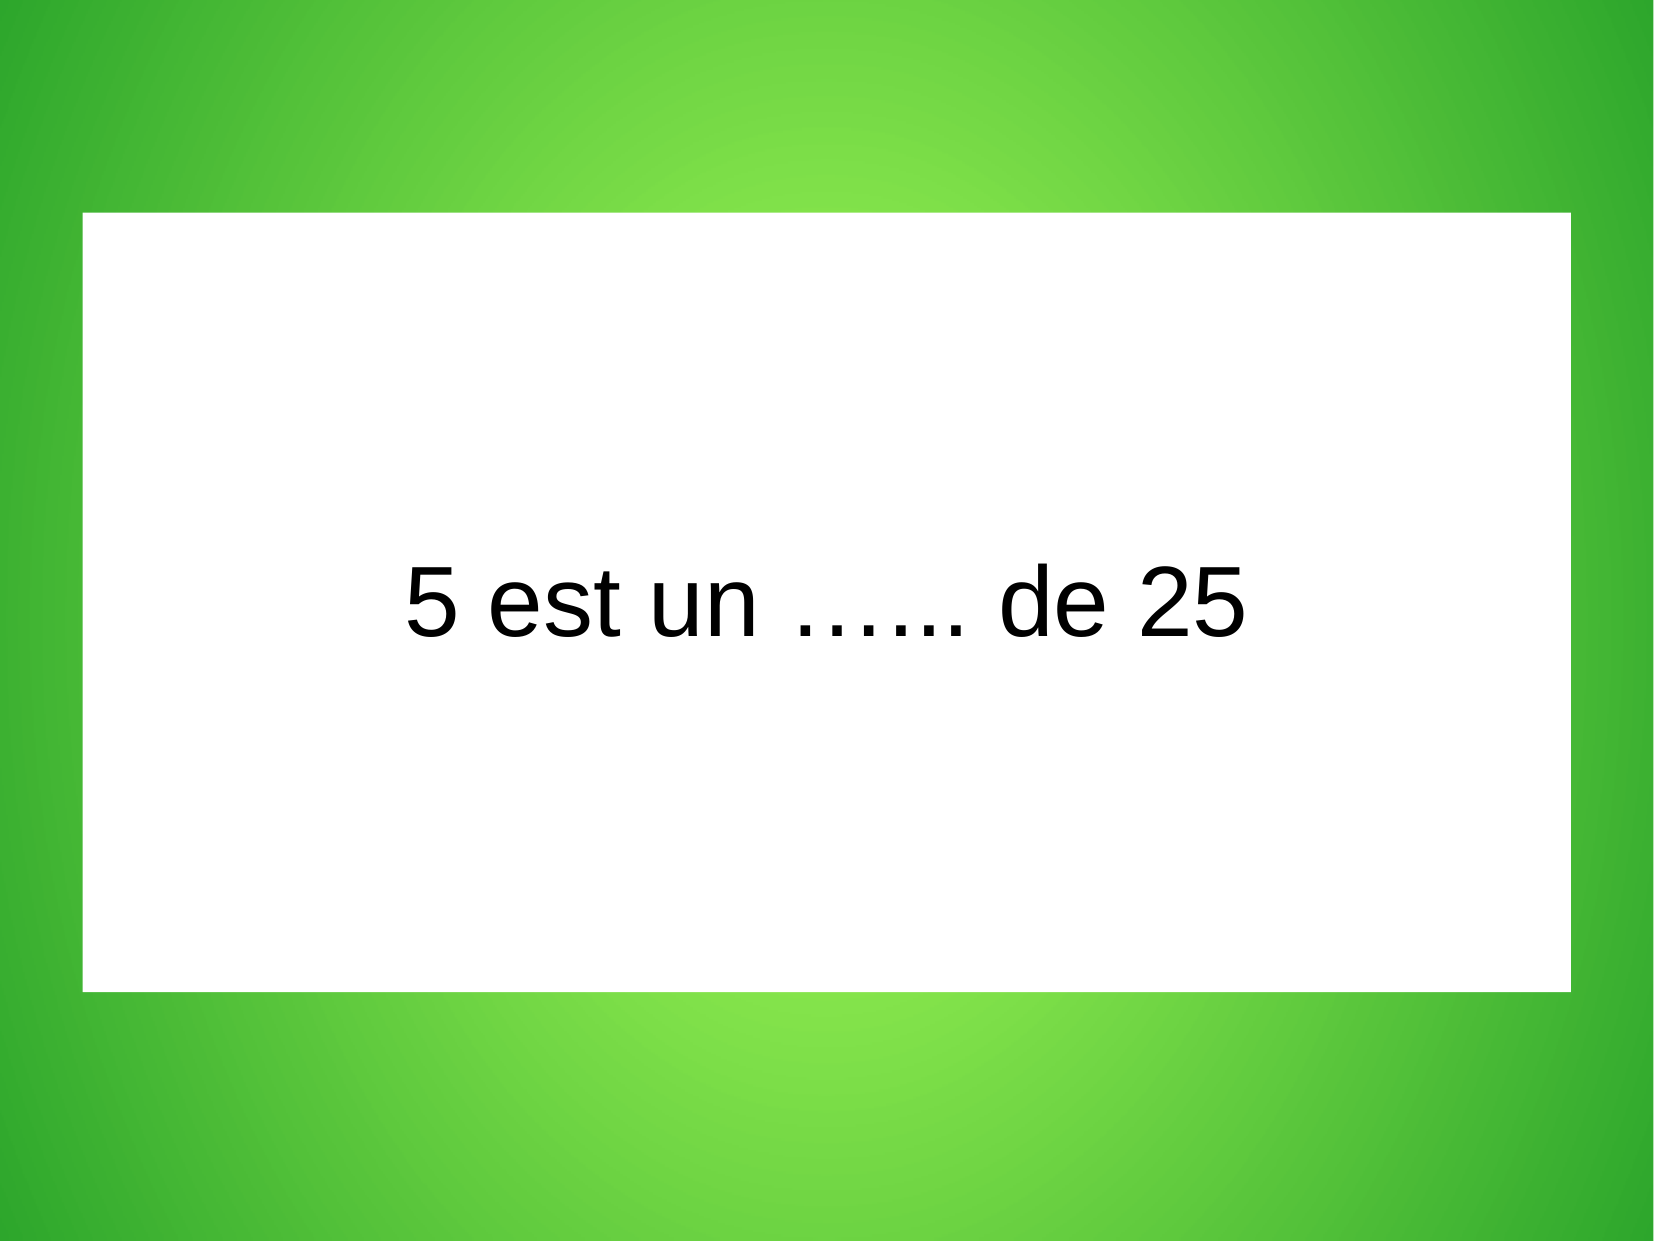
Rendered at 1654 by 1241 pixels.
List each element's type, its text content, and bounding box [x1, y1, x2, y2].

picture [0, 0, 1654, 1241]
subtitle 5 est un …... de 25 [82, 212, 1571, 993]
